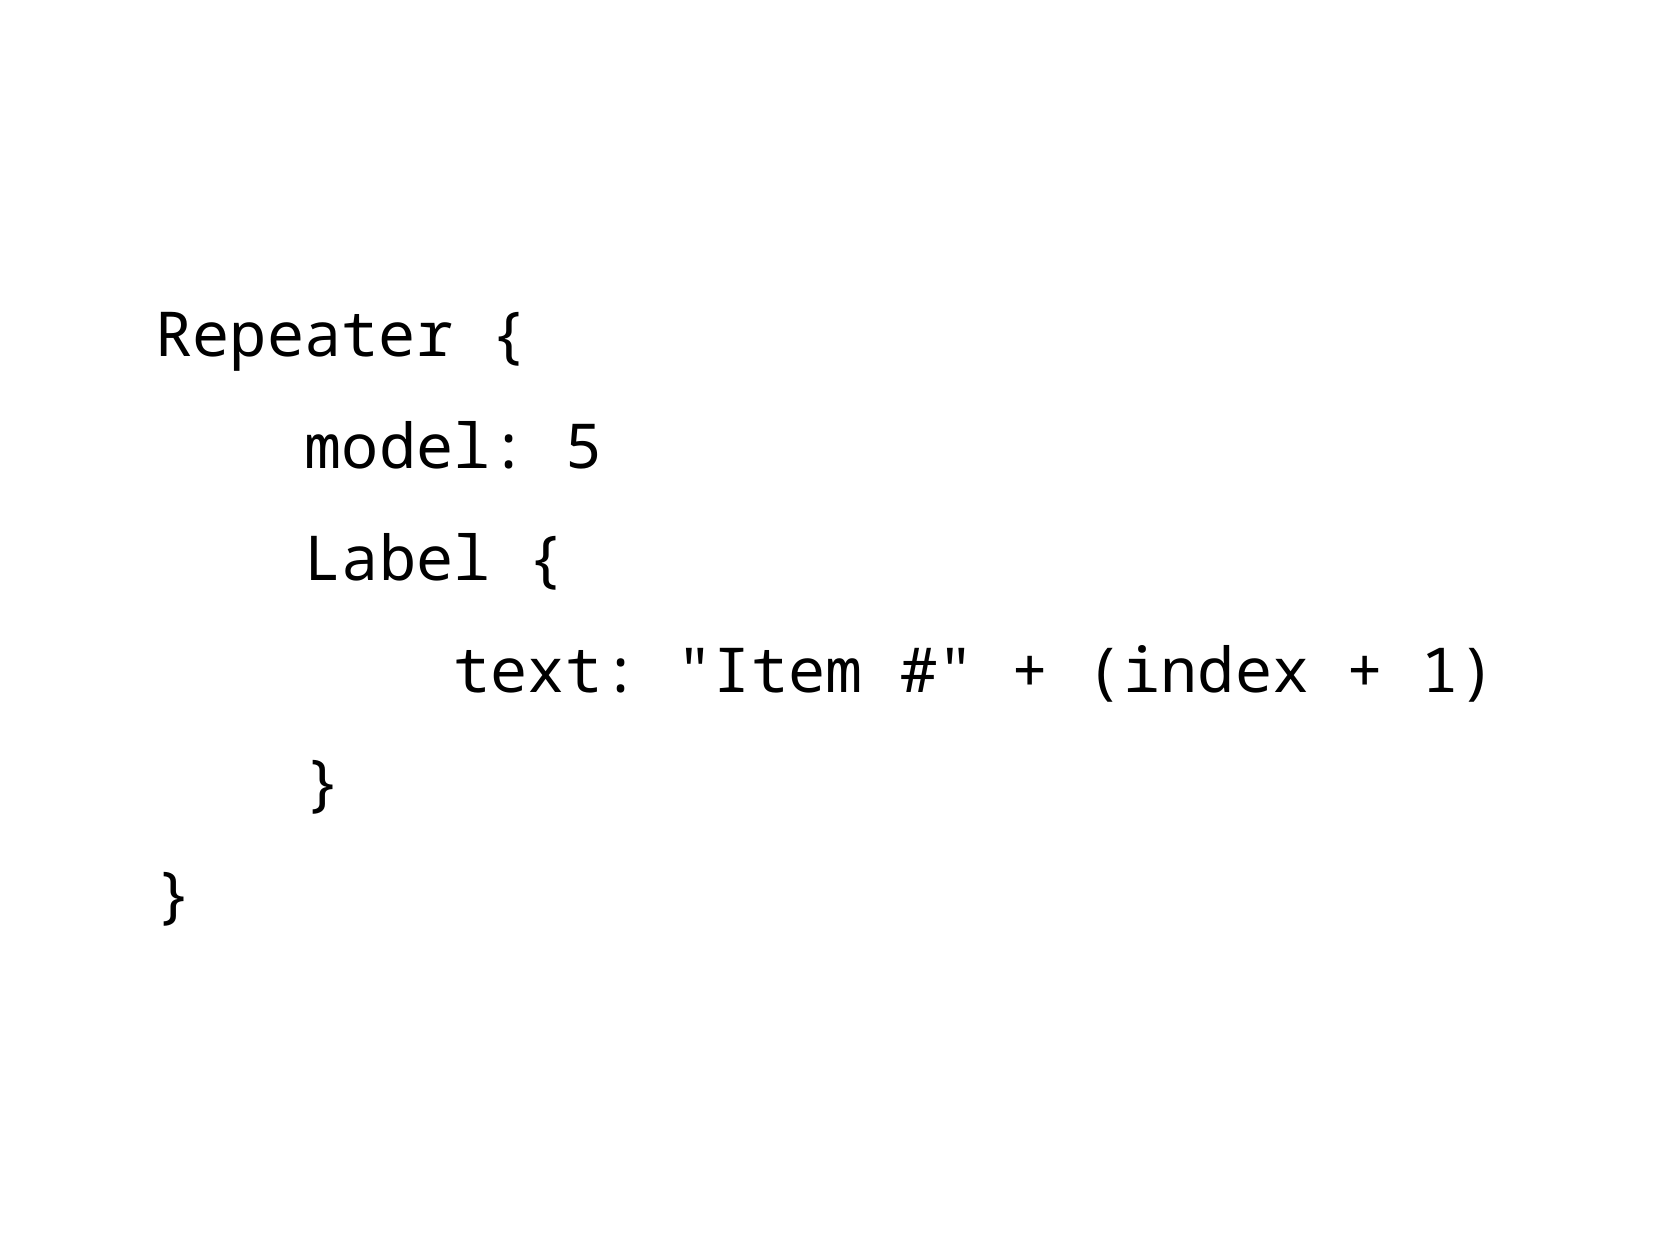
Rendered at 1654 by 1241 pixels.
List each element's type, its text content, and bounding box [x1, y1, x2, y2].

list Repeater { model: 5 Label { text: "Item #" + (index + 1) } } [155, 290, 1498, 1010]
